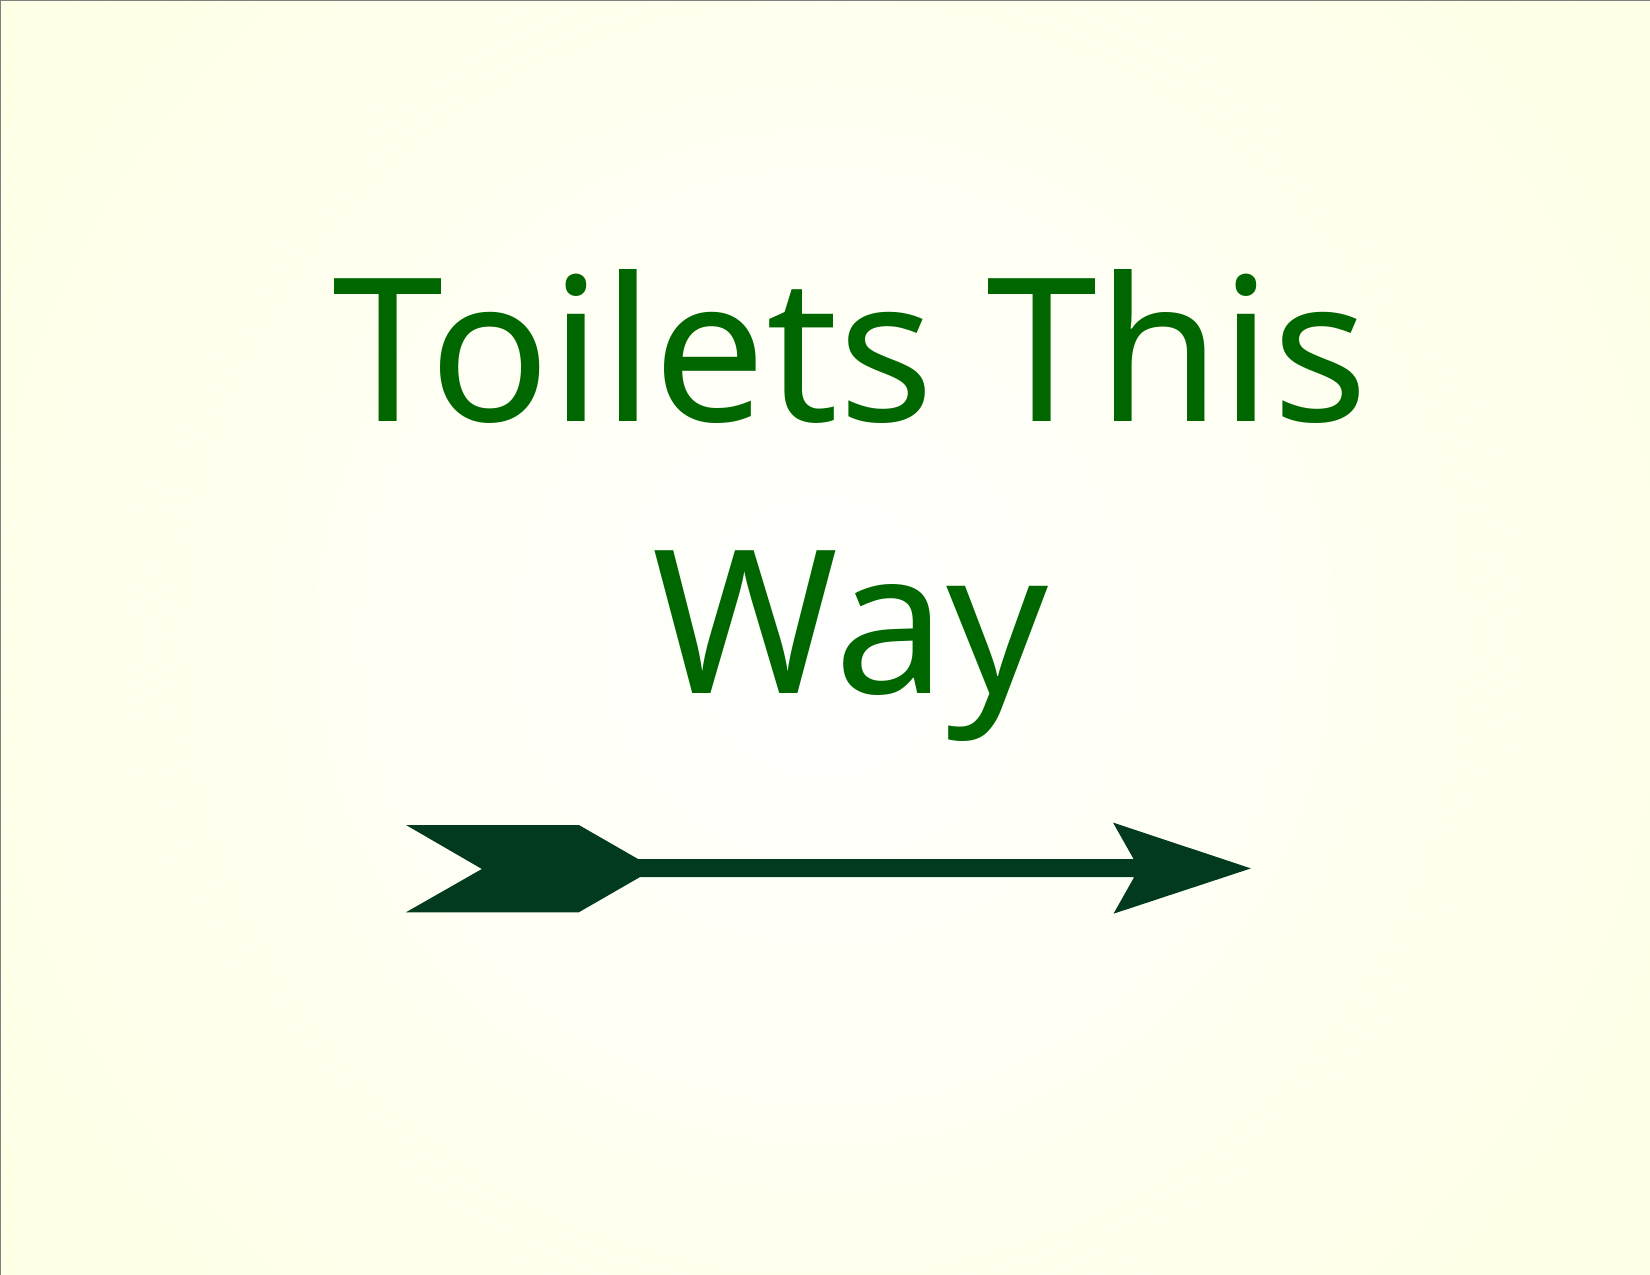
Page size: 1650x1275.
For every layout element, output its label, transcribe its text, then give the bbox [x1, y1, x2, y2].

text_box Toilets This Way [283, 295, 1418, 664]
picture [389, 814, 1268, 922]
text_box [0, 0, 1650, 1275]
